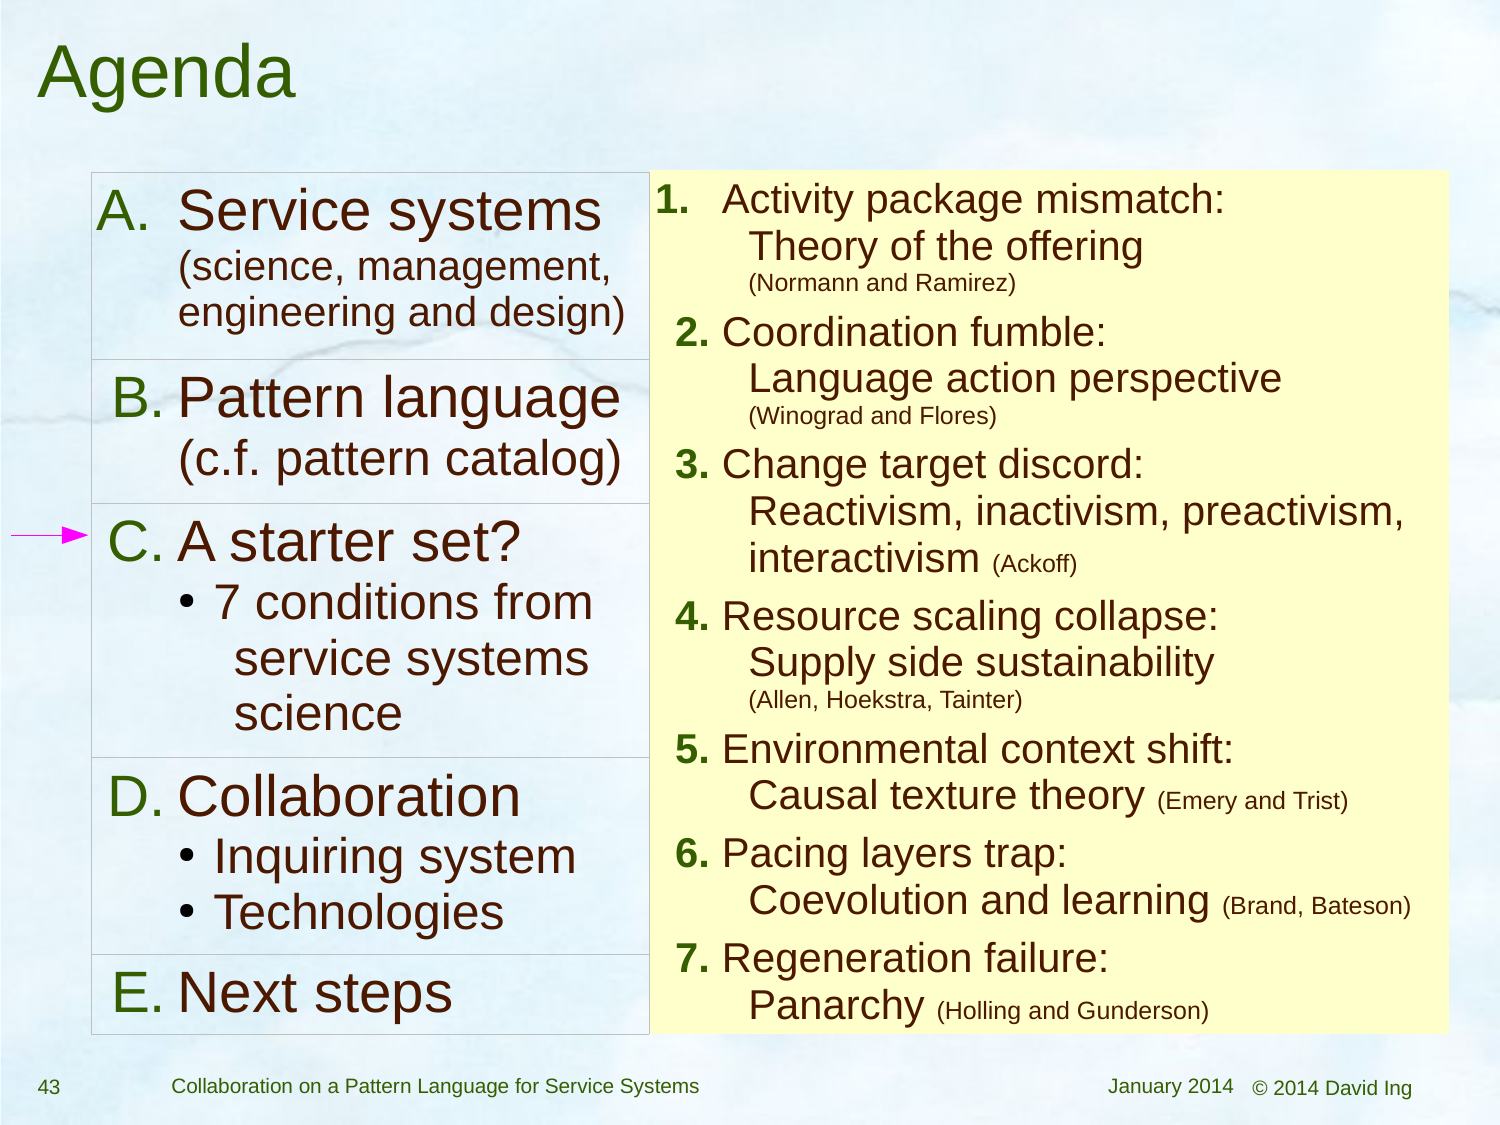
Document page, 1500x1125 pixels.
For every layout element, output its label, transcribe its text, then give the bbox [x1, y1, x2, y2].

table_cell D. [92, 758, 172, 954]
table_header A. [92, 173, 172, 359]
table_cell C. [92, 504, 172, 757]
title Agenda [37, 37, 1463, 152]
table_cell Regeneration failure: Panarchy (Holling and Gunderson) [716, 929, 1449, 1034]
table_cell Change target discord: Reactivism, inactivism, preactivism, interactivism (Ackoff) [716, 435, 1449, 587]
table_header Activity package mismatch: Theory of the offering (Normann and Ramirez) [716, 170, 1449, 303]
table_cell 4. [650, 587, 716, 720]
table_cell 5. [650, 720, 716, 824]
table_cell Pattern language (c.f. pattern catalog) [172, 360, 649, 503]
table_cell Coordination fumble: Language action perspective (Winograd and Flores) [716, 303, 1449, 435]
table_cell Environmental context shift: Causal texture theory (Emery and Trist) [716, 720, 1449, 824]
table_header 1. [649, 170, 716, 303]
table_cell 2. [650, 303, 716, 435]
table_cell Collaboration Inquiring system Technologies [172, 758, 649, 954]
table_header Service systems (science, management, engineering and design) [172, 173, 649, 359]
table_cell 7. [650, 929, 716, 1034]
table_cell 6. [650, 824, 716, 929]
table_cell B. [92, 360, 172, 503]
picture [0, 0, 1500, 1125]
table_cell E. [92, 955, 172, 1034]
table_cell Next steps [172, 955, 649, 1034]
table_cell A starter set? 7 conditions from service systems science [172, 504, 649, 757]
table_cell Pacing layers trap: Coevolution and learning (Brand, Bateson) [716, 824, 1449, 929]
table_cell Resource scaling collapse: Supply side sustainability (Allen, Hoekstra, Tainter) [716, 587, 1449, 720]
table_cell 3. [650, 435, 716, 587]
